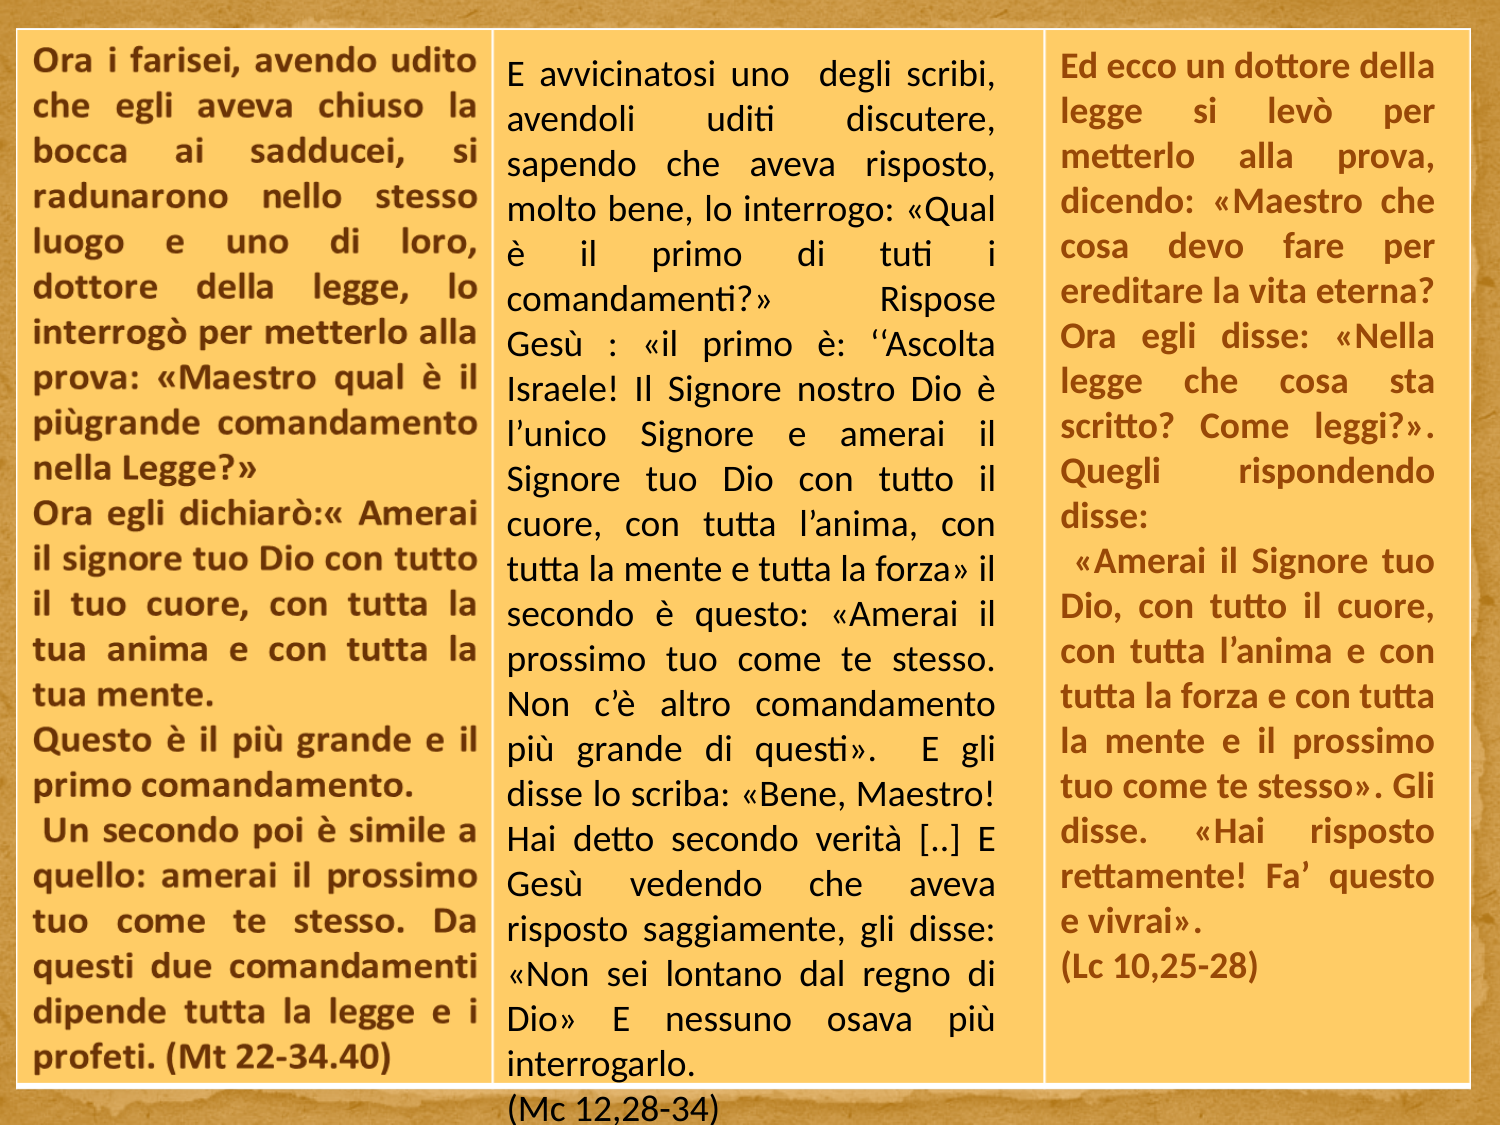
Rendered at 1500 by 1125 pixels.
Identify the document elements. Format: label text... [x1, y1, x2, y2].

picture [16, 24, 1471, 1102]
text_box E avvicinatosi uno degli scribi, avendoli uditi discutere, sapendo che aveva risposto, molto bene, lo interrogo: «Qual è il primo di tuti i comandamenti?» Rispose Gesù : «il primo è: ‘‘Ascolta Israele! Il Signore nostro Dio è l’unico Signore e amerai il Signore tuo Dio con tutto il cuore, con tutta l’anima, con tutta la mente e tutta la forza» il secondo è questo: «Amerai il prossimo tuo come te stesso. Non c’è altro comandamento più grande di questi». E gli disse lo scriba: «Bene, Maestro! Hai detto secondo verità [..] E Gesù vedendo che aveva risposto saggiamente, gli disse: «Non sei lontano dal regno di Dio» E nessuno osava più interrogarlo. (Mc 12,28-34) [491, 41, 1012, 1102]
text_box Ed ecco un dottore della legge si levò per metterlo alla prova, dicendo: «Maestro che cosa devo fare per ereditare la vita eterna? Ora egli disse: «Nella legge che cosa sta scritto? Come leggi?». Quegli rispondendo disse: «Amerai il Signore tuo Dio, con tutto il cuore, con tutta l’anima e con tutta la forza e con tutta la mente e il prossimo tuo come te stesso». Gli disse. «Hai risposto rettamente! Fa’ questo e vivrai». (Lc 10,25-28) [1045, 33, 1451, 1004]
